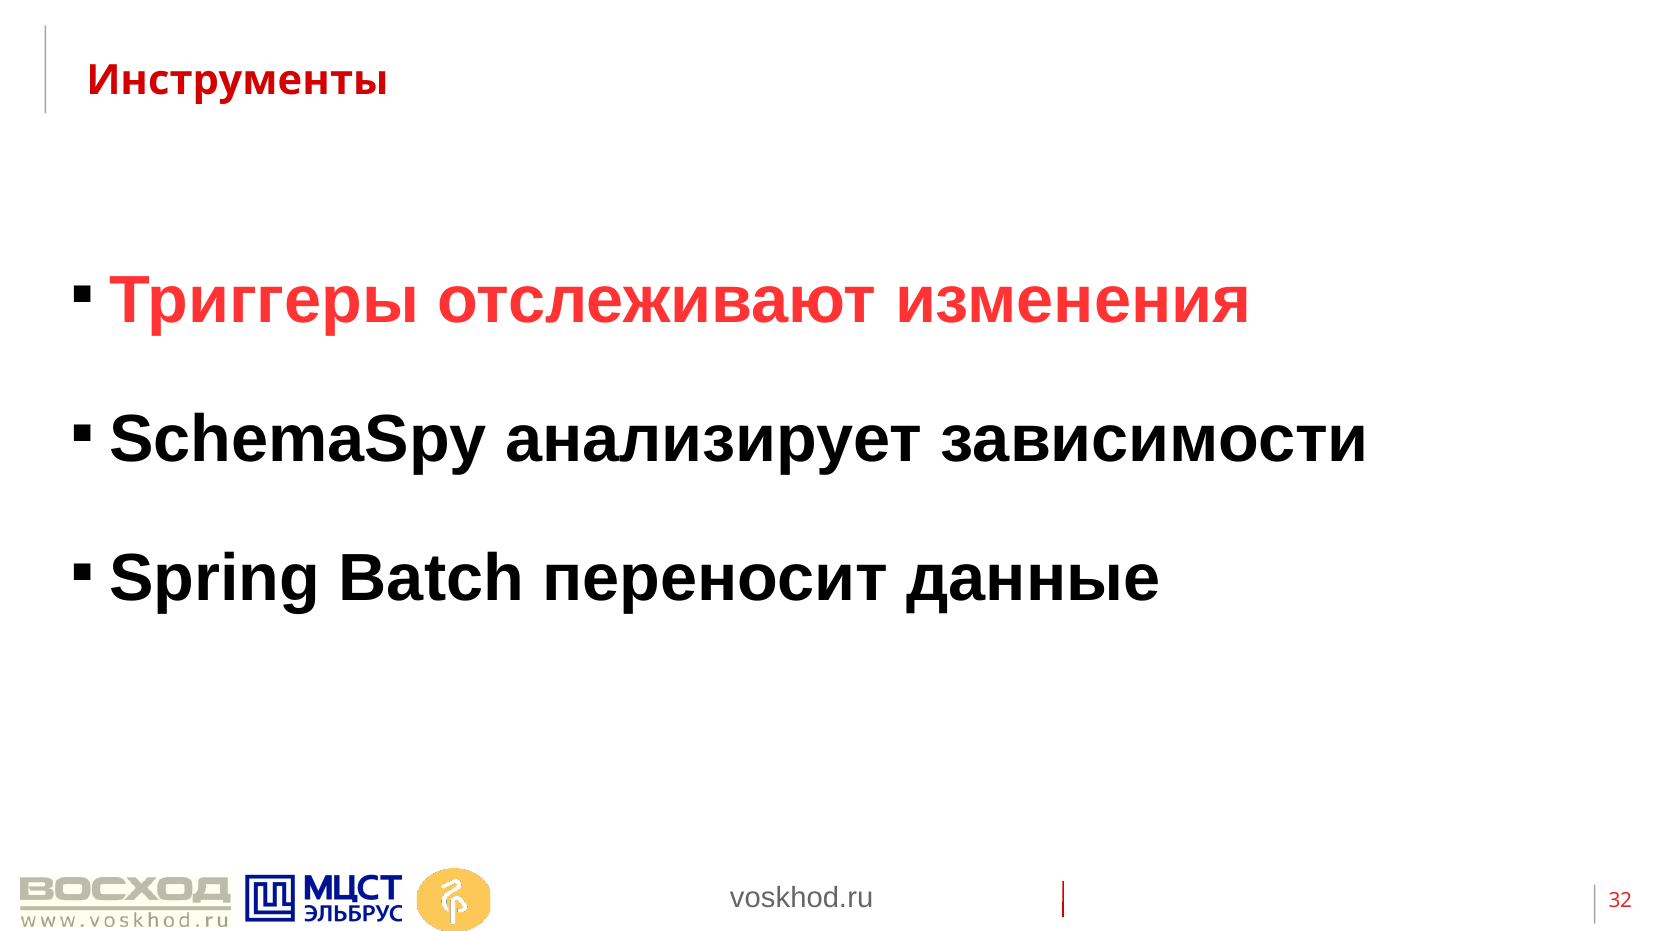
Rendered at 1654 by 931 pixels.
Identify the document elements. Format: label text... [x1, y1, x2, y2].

title Инструменты [71, 45, 1619, 133]
picture [242, 874, 402, 922]
picture [20, 877, 231, 927]
text_box Триггеры отслеживают изменения SchemaSpy анализирует зависимости Spring Batch переносит данные [59, 248, 1453, 756]
picture [416, 868, 491, 931]
slide_number <number> [1267, 884, 1647, 918]
